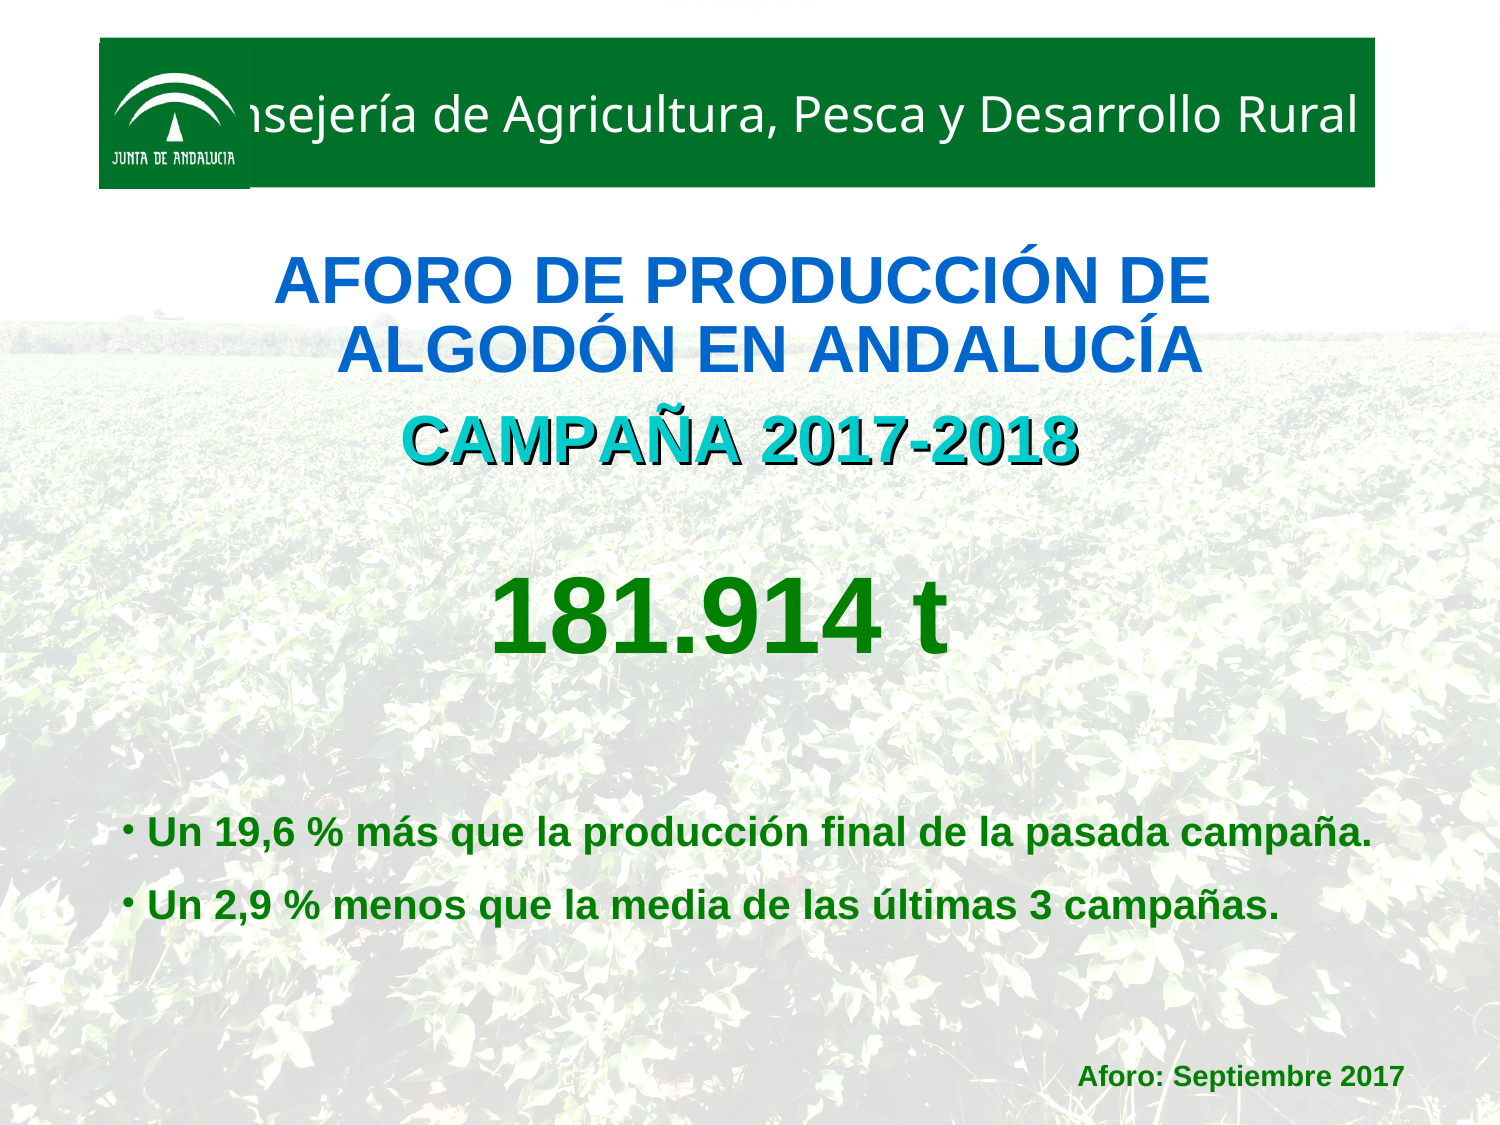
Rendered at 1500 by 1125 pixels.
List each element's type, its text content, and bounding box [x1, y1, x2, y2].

text_box Aforo: Septiembre 2017 [1062, 1049, 1500, 1101]
picture [0, 0, 1500, 1125]
text_box CAMPAÑA 2017-2018 [329, 397, 1150, 493]
list AFORO DE PRODUCCIÓN DE ALGODÓN EN ANDALUCÍA [105, 204, 1381, 402]
list 181.914 t [111, 540, 1387, 680]
text_box Un 19,6 % más que la producción final de la pasada campaña. Un 2,9 % menos que la media de las últimas 3 campañas. [106, 796, 1393, 936]
title Consejería de Agricultura, Pesca y Desarrollo Rural [99, 37, 1375, 188]
